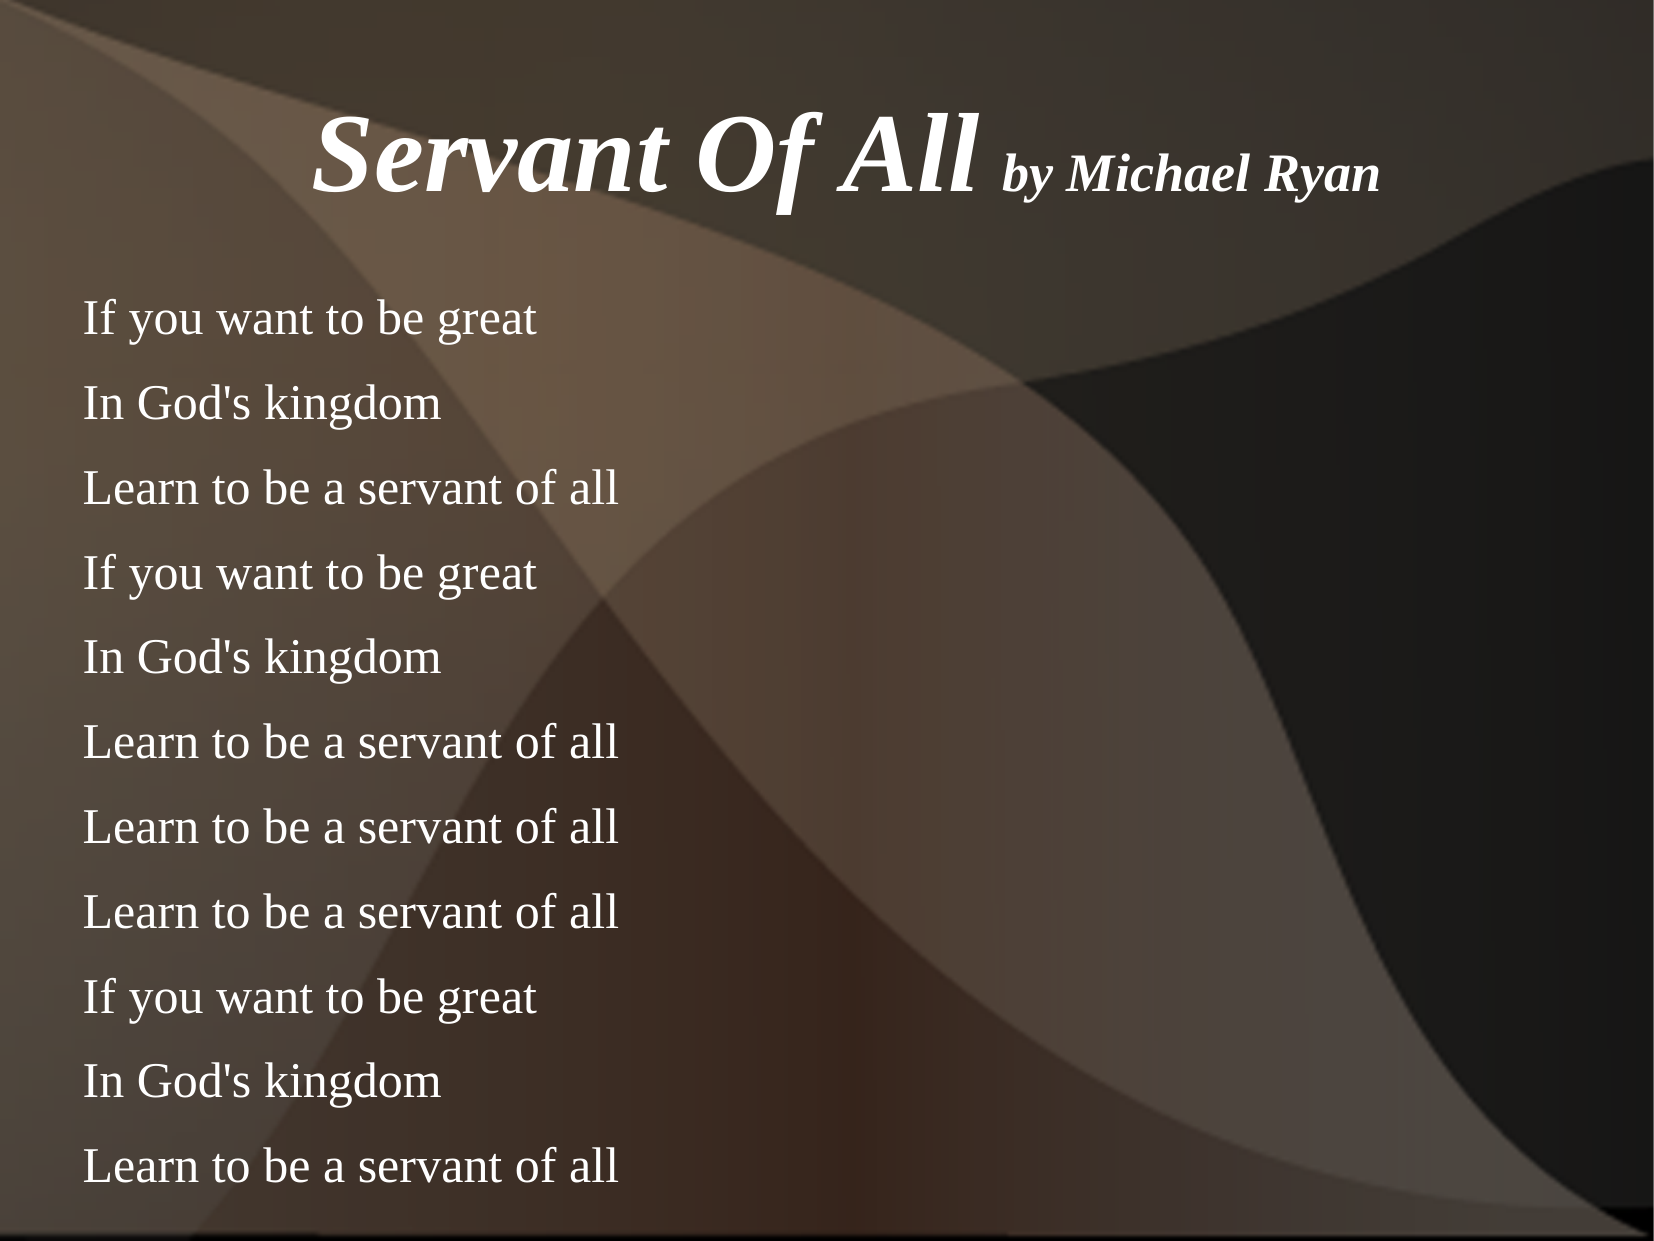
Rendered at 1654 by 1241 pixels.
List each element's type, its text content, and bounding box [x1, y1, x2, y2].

picture [0, 0, 1654, 1241]
list If you want to be great In God's kingdom Learn to be a servant of all If you want to be great In God's kingdom Learn to be a servant of all Learn to be a servant of all Learn to be a servant of all If you want to be great In God's kingdom Learn to be a servant of all [82, 290, 1571, 1205]
title Servant Of All by Michael Ryan [82, 49, 1571, 257]
